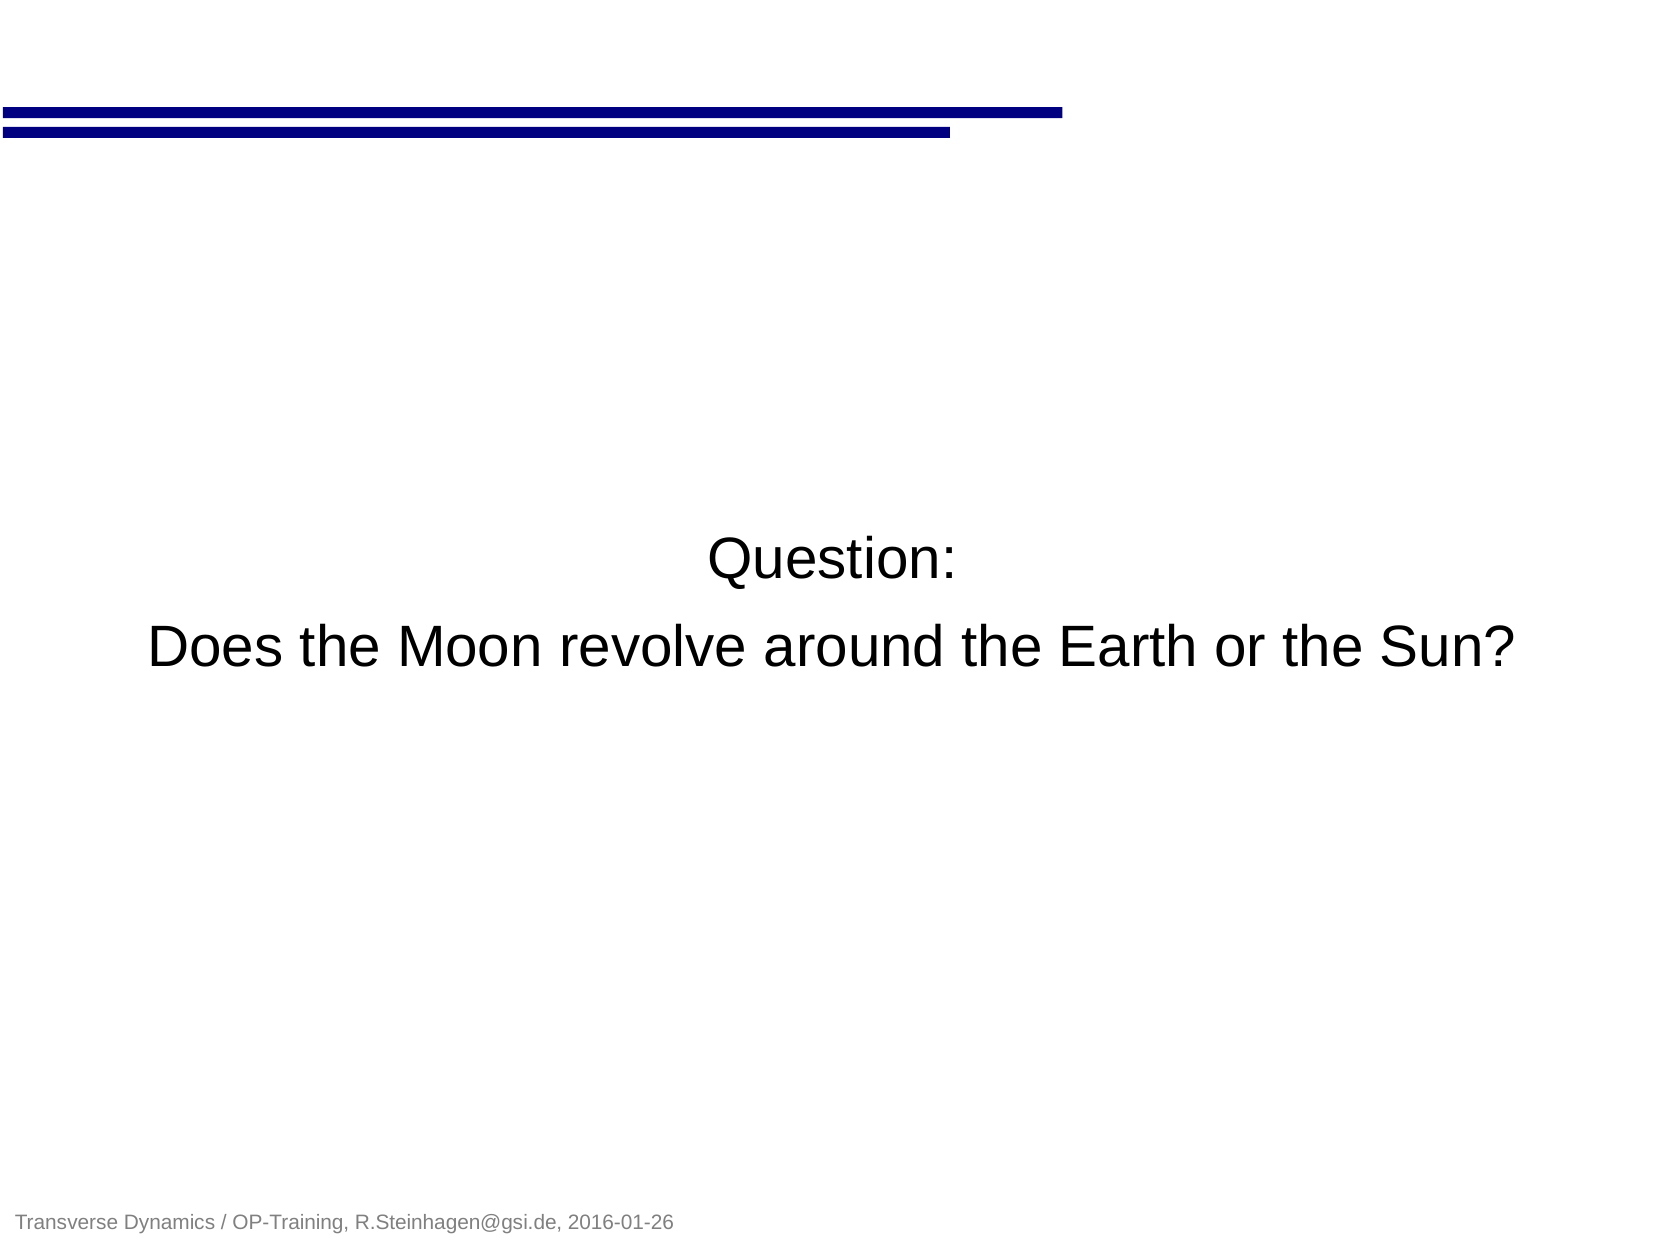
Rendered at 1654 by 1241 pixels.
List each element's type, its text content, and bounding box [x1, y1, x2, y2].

subtitle Question: Does the Moon revolve around the Earth or the Sun? [70, 0, 1595, 1205]
